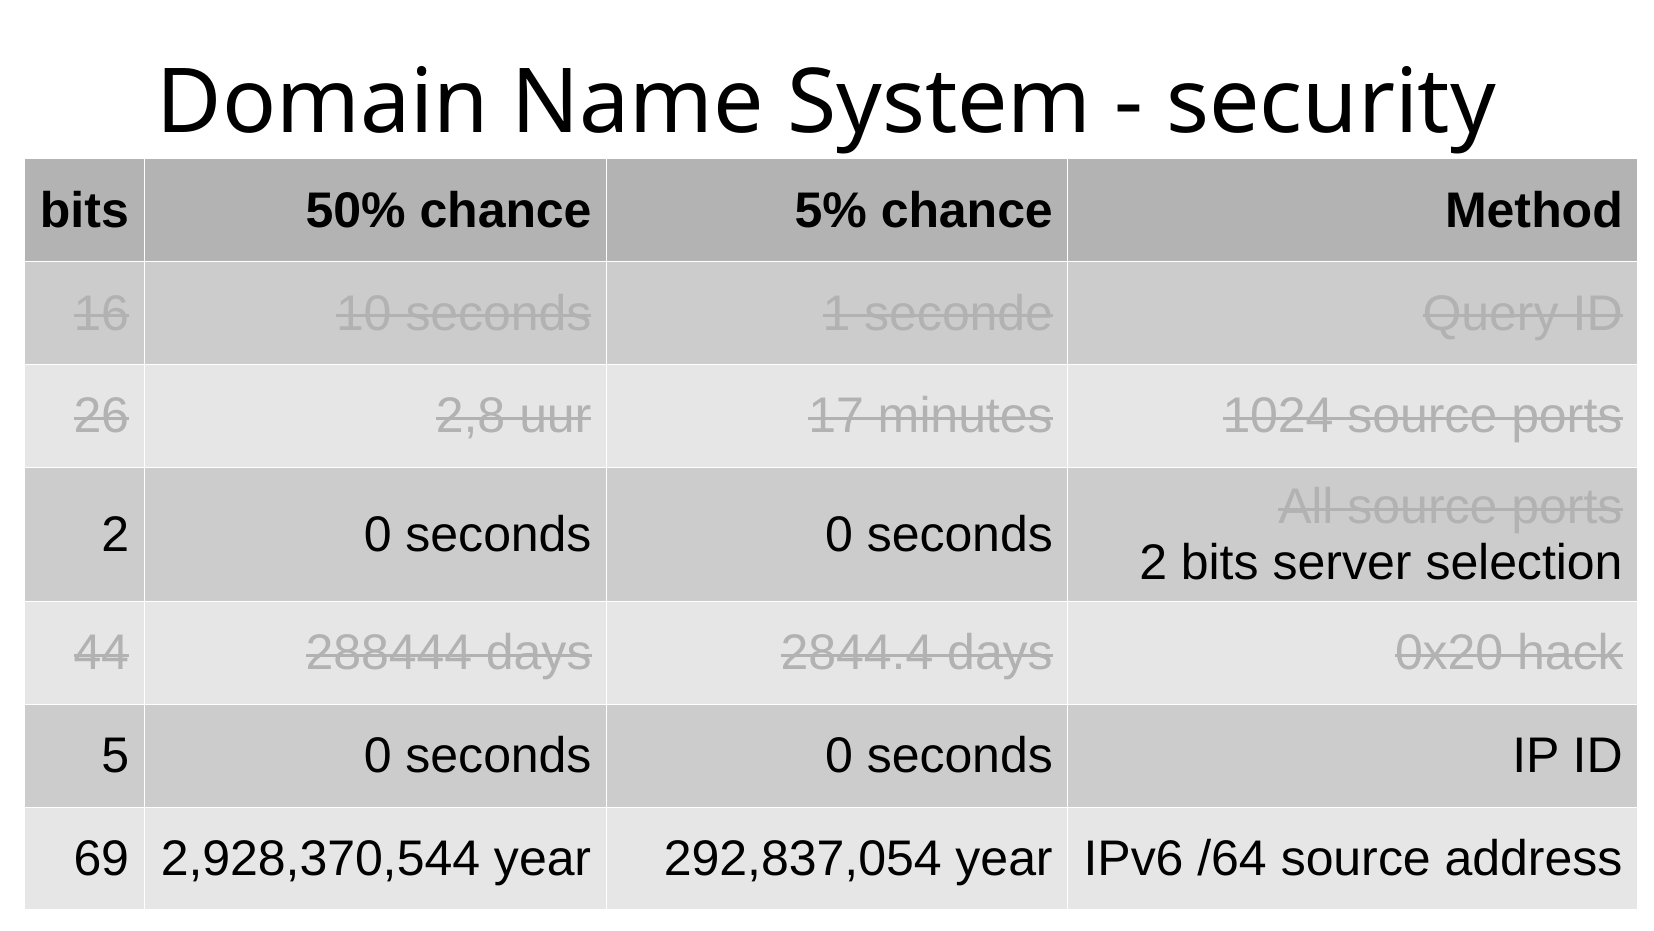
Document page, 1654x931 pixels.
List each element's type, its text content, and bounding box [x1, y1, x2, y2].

table_cell 5 [25, 705, 144, 807]
table_cell 0 seconds [607, 705, 1067, 807]
table_cell 16 [25, 262, 144, 364]
table_cell 2,8 uur [145, 365, 606, 467]
table_cell 1 seconde [607, 262, 1067, 364]
table_header 5% chance [607, 159, 1067, 261]
table_cell 44 [25, 602, 144, 704]
table_cell 17 minutes [607, 365, 1067, 467]
table_cell 0 seconds [145, 705, 606, 807]
title Domain Name System - security [82, 37, 1571, 158]
table_cell 26 [25, 365, 144, 467]
table_cell 0 seconds [145, 468, 606, 601]
table_cell 2844.4 days [607, 602, 1067, 704]
table_cell 1024 source ports [1068, 365, 1637, 467]
table_cell 69 [25, 808, 144, 909]
table_cell 0 seconds [607, 468, 1067, 601]
table_cell 10 seconds [145, 262, 606, 364]
table_header bits [25, 159, 144, 261]
table_header Method [1068, 159, 1637, 261]
table_cell 288444 days [145, 602, 606, 704]
table_cell 292,837,054 year [607, 808, 1067, 909]
table_cell All source ports 2 bits server selection [1068, 468, 1637, 601]
table_cell 2,928,370,544 year [145, 808, 606, 909]
table_cell IPv6 /64 source address [1068, 808, 1637, 909]
table_cell Query ID [1068, 262, 1637, 364]
table_cell 2 [25, 468, 144, 601]
table_cell 0x20 hack [1068, 602, 1637, 704]
table_cell IP ID [1068, 705, 1637, 807]
table_header 50% chance [145, 159, 606, 261]
